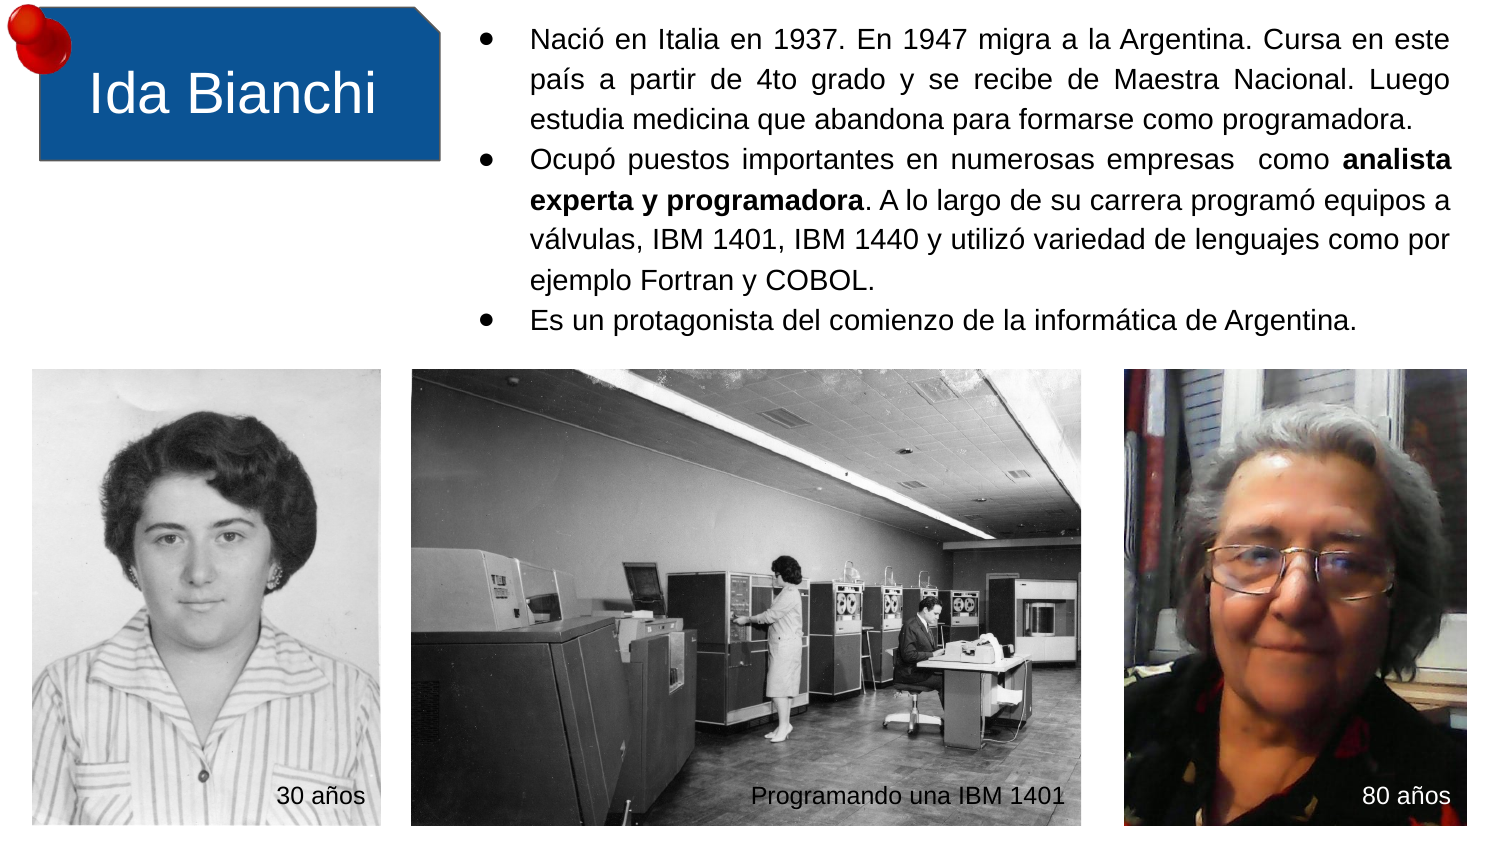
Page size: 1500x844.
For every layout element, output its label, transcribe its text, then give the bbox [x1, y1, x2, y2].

text_box 30 años [146, 765, 381, 826]
text_box 80 años [1223, 765, 1467, 826]
text_box Programando una IBM 1401 [653, 765, 1082, 826]
picture [0, 0, 84, 82]
text_box Ida Bianchi [39, 7, 439, 161]
picture [411, 369, 1082, 826]
picture [32, 369, 381, 826]
text_box Nació en Italia en 1937. En 1947 migra a la Argentina. Cursa en este país a partir de 4to grado y se recibe de Maestra Nacional. Luego estudia medicina que abandona para formarse como programadora. Ocupó puestos importantes en numerosas empresas como analista experta y programadora. A lo largo de su carrera programó equipos a válvulas, IBM 1401, IBM 1440 y utilizó variedad de lenguajes como por ejemplo Fortran y COBOL. Es un protagonista del comienzo de la informática de Argentina. [439, 0, 1467, 352]
picture [1124, 369, 1467, 826]
